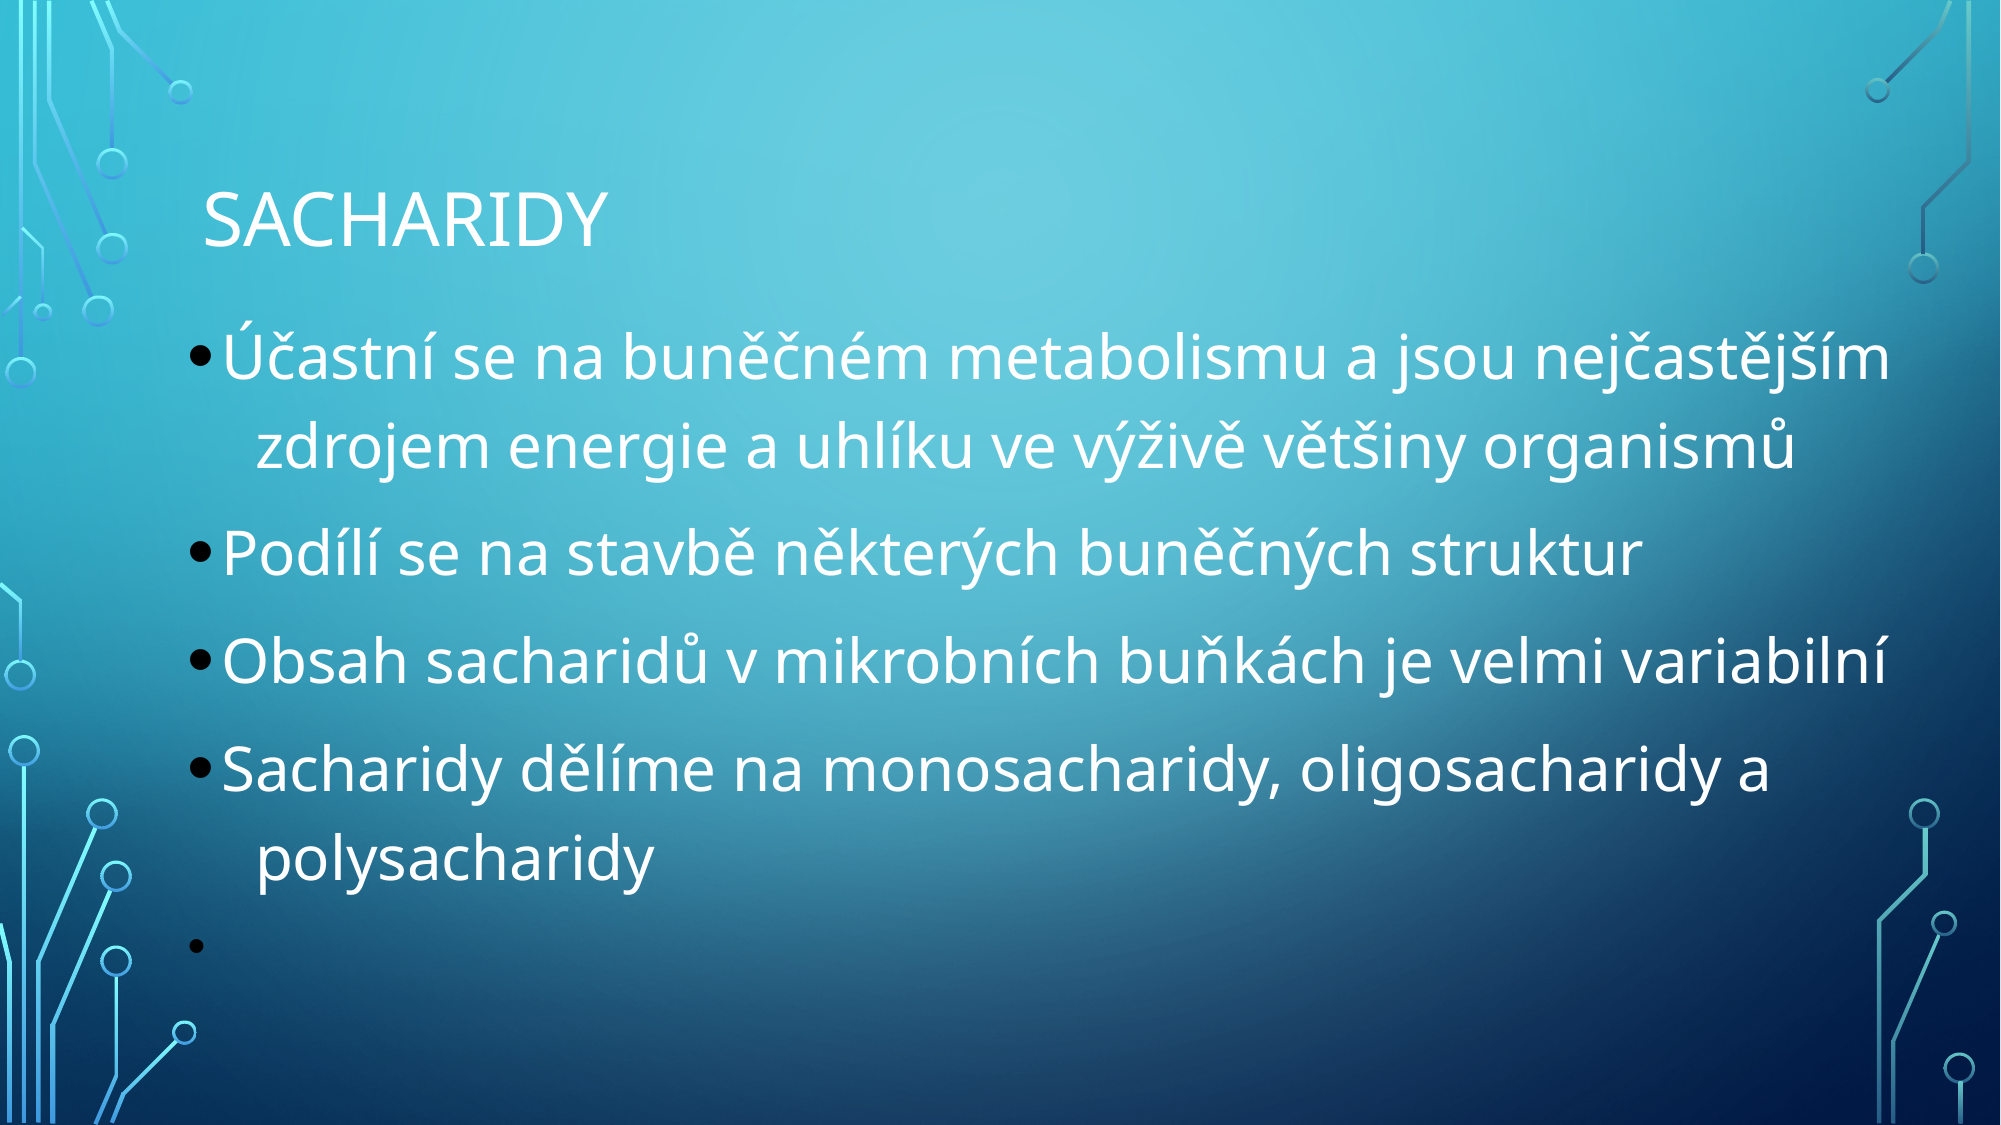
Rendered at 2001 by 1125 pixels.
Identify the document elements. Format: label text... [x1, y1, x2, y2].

title sacharidy [187, 101, 1813, 295]
list Účastní se na buněčném metabolismu a jsou nejčastějším zdrojem energie a uhlíku ve výživě většiny organismů Podílí se na stavbě některých buněčných struktur Obsah sacharidů v mikrobních buňkách je velmi variabilní Sacharidy dělíme na monosacharidy, oligosacharidy a polysacharidy [172, 295, 1912, 1061]
